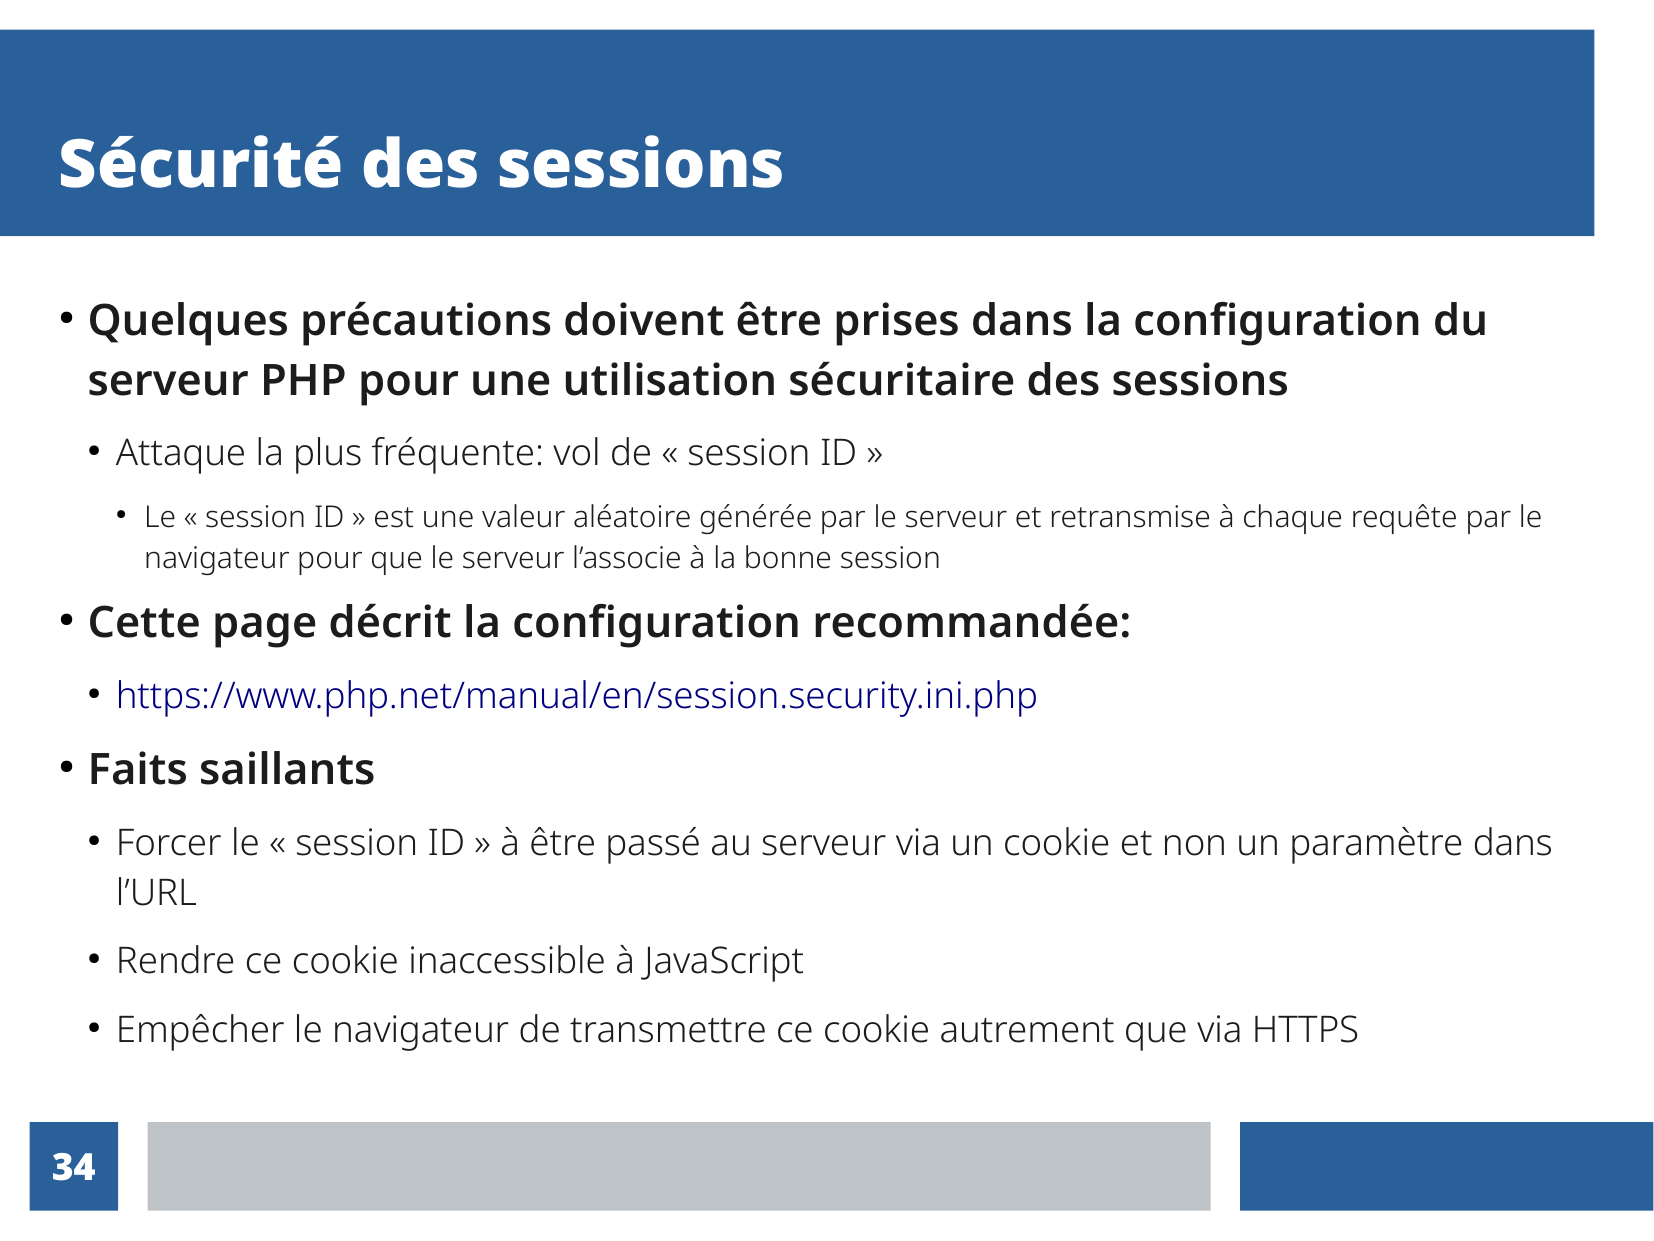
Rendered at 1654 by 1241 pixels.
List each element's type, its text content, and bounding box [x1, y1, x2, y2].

list Quelques précautions doivent être prises dans la configuration du serveur PHP pour une utilisation sécuritaire des sessions Attaque la plus fréquente: vol de « session ID » Le « session ID » est une valeur aléatoire générée par le serveur et retransmise à chaque requête par le navigateur pour que le serveur l’associe à la bonne session Cette page décrit la configuration recommandée: https://www.php.net/manual/en/session.security.ini.php Faits saillants Forcer le « session ID » à être passé au serveur via un cookie et non un paramètre dans l’URL Rendre ce cookie inaccessible à JavaScript Empêcher le navigateur de transmettre ce cookie autrement que via HTTPS [59, 289, 1565, 1058]
title Sécurité des sessions [59, 59, 1595, 207]
